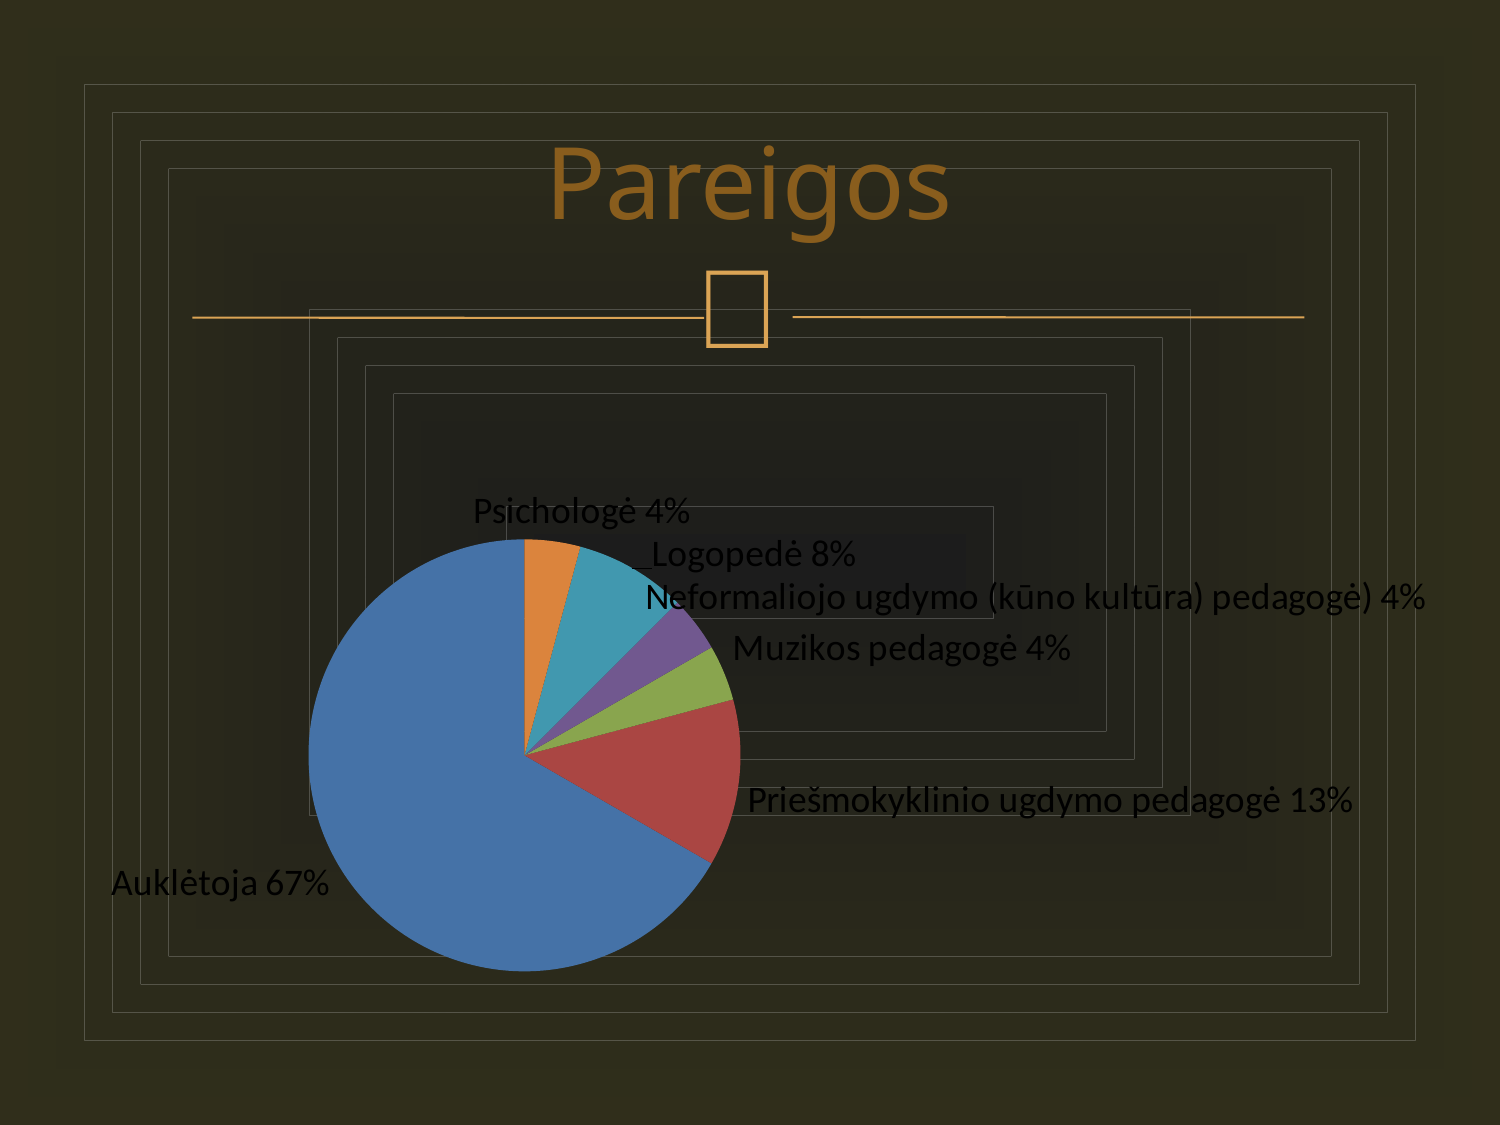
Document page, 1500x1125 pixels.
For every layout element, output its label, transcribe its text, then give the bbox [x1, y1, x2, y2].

chart [76, 361, 1427, 1105]
title Pareigos [112, 93, 1386, 267]
